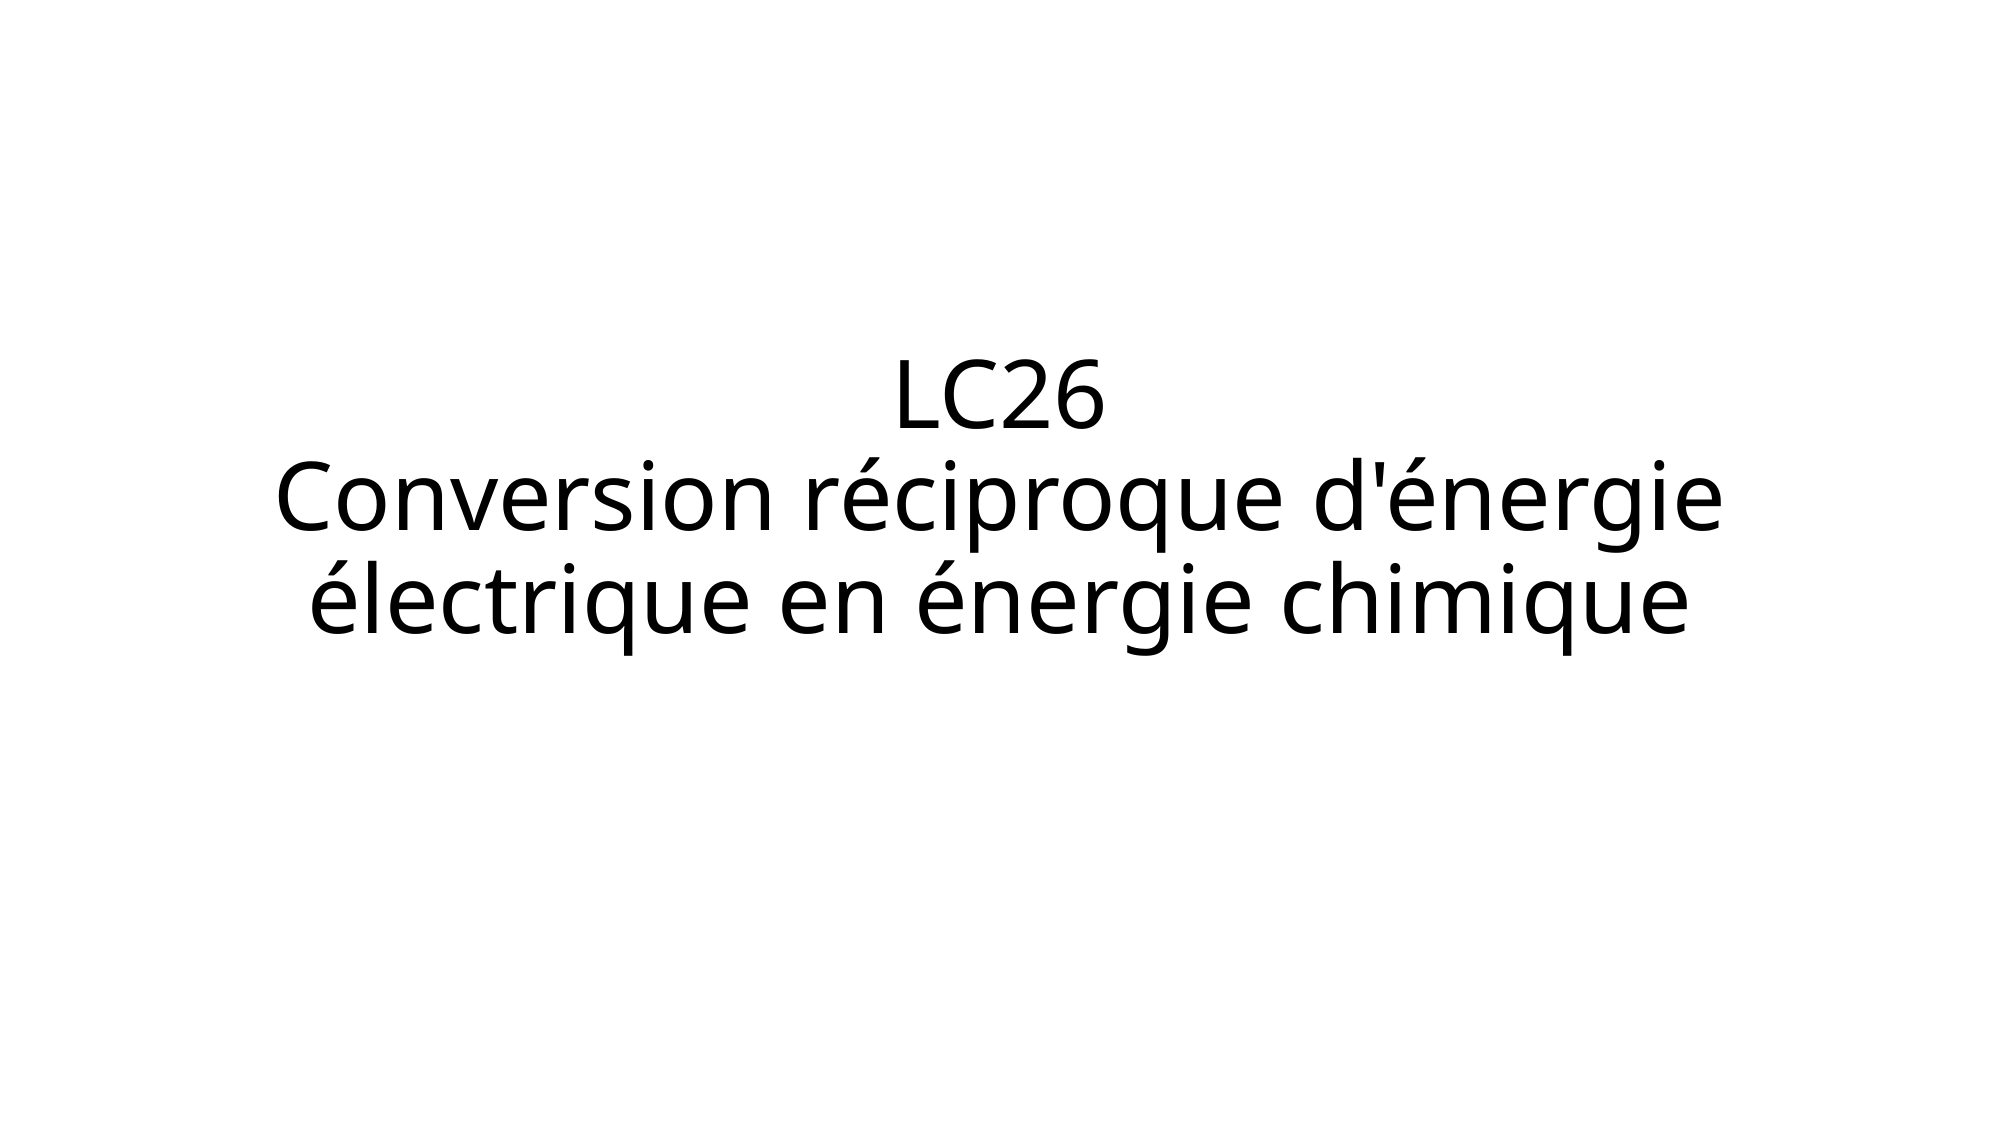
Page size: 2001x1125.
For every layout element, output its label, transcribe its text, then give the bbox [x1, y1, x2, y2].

title LC26 Conversion réciproque d'énergie électrique en énergie chimique [249, 269, 1750, 662]
